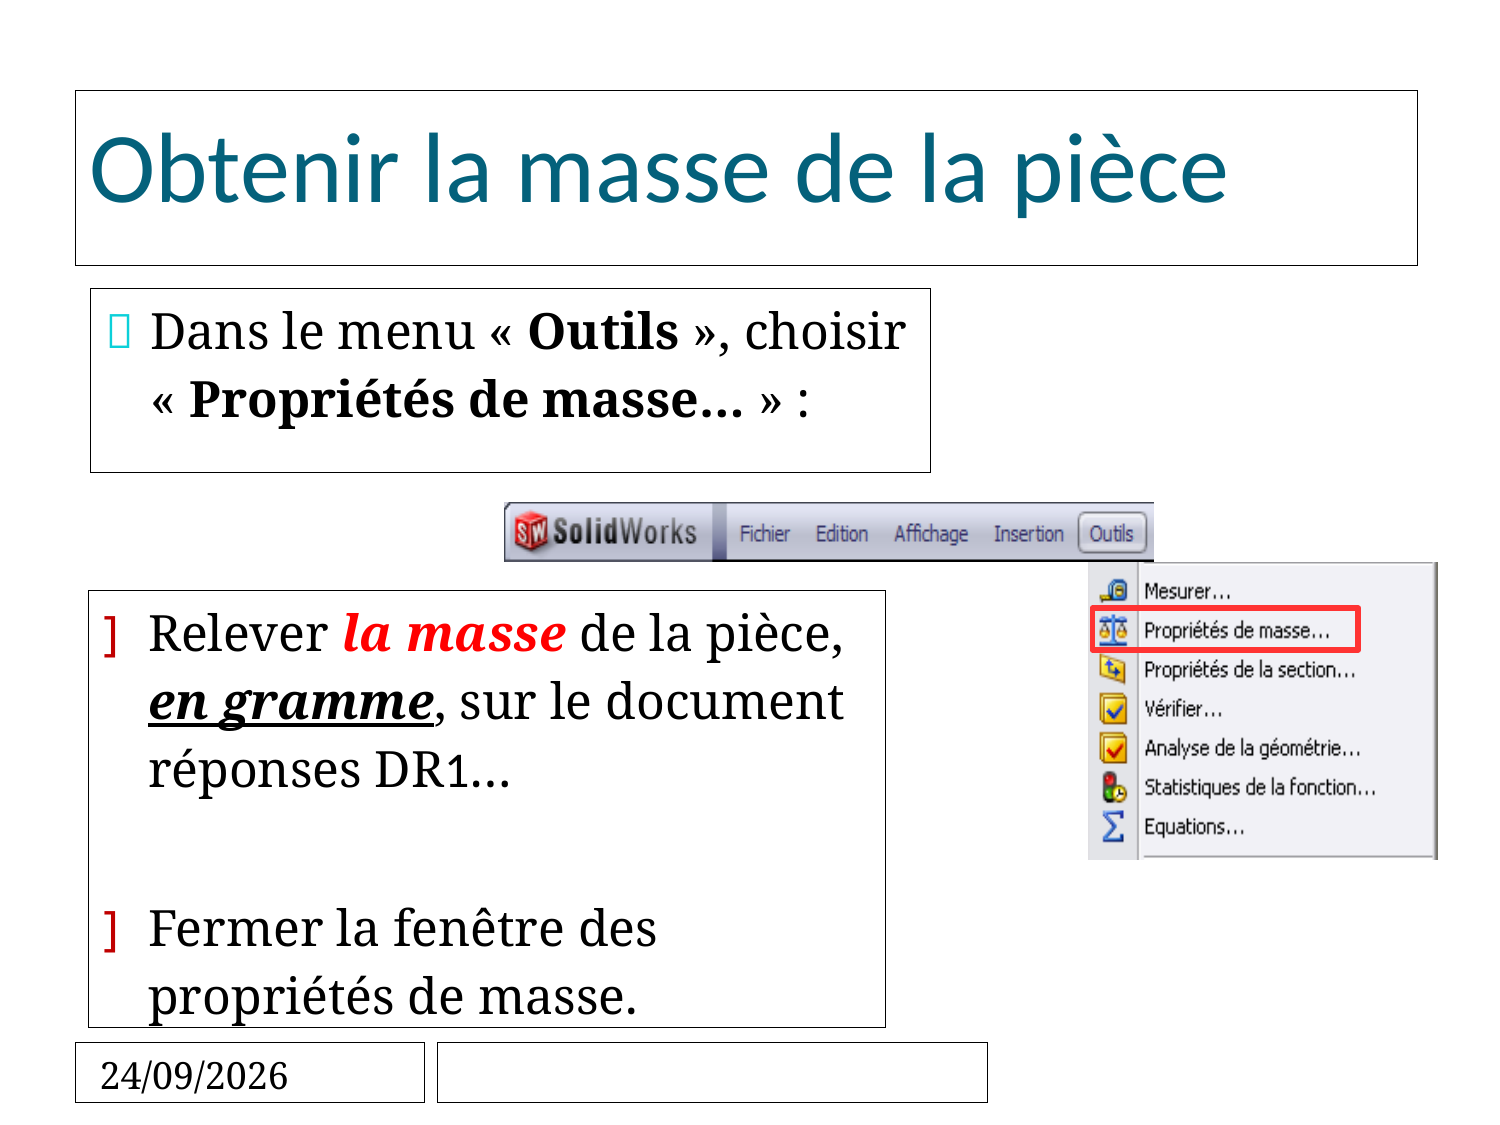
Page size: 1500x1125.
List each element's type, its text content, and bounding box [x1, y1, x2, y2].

title Obtenir la masse de la pièce [75, 90, 1418, 266]
list Dans le menu « Outils », choisir « Propriétés de masse… » : [90, 288, 931, 473]
picture [504, 502, 1438, 860]
text_box Relever la masse de la pièce, en gramme, sur le document réponses DR1… Fermer la fenêtre des propriétés de masse. [88, 590, 886, 1028]
